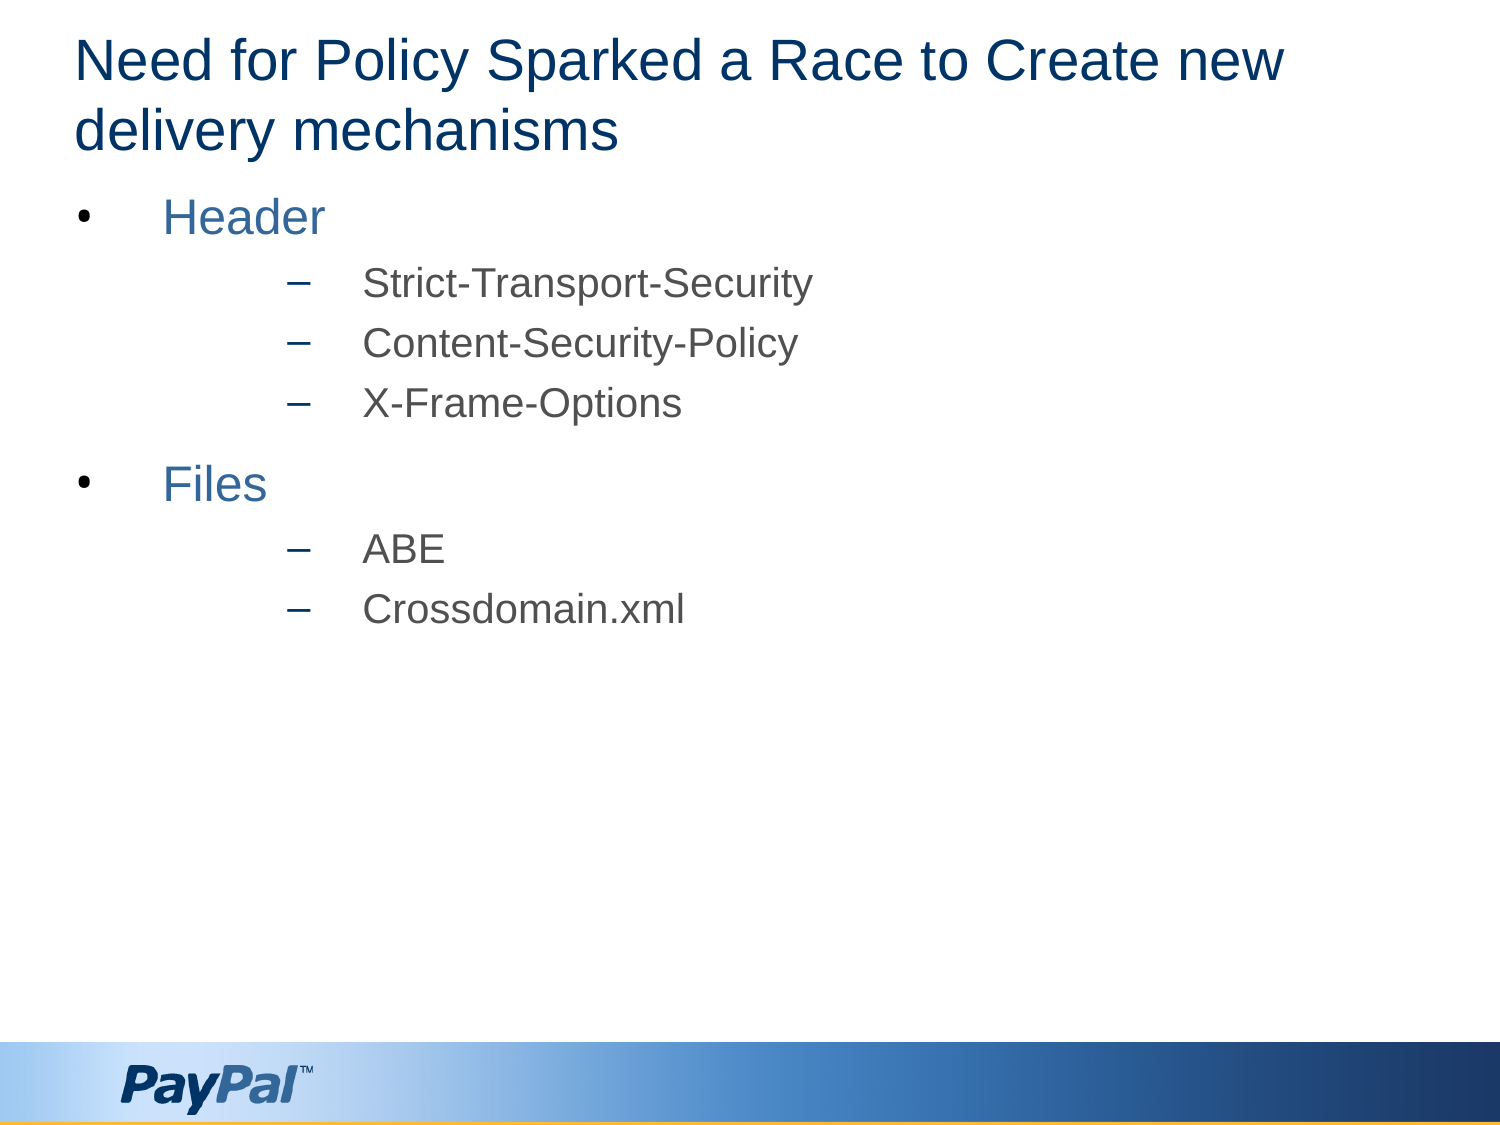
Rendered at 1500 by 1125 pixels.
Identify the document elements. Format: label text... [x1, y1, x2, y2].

list Header Strict-Transport-Security Content-Security-Policy X-Frame-Options Files ABE Crossdomain.xml [74, 177, 1425, 992]
title Need for Policy Sparked a Race to Create new delivery mechanisms [74, 14, 1425, 165]
